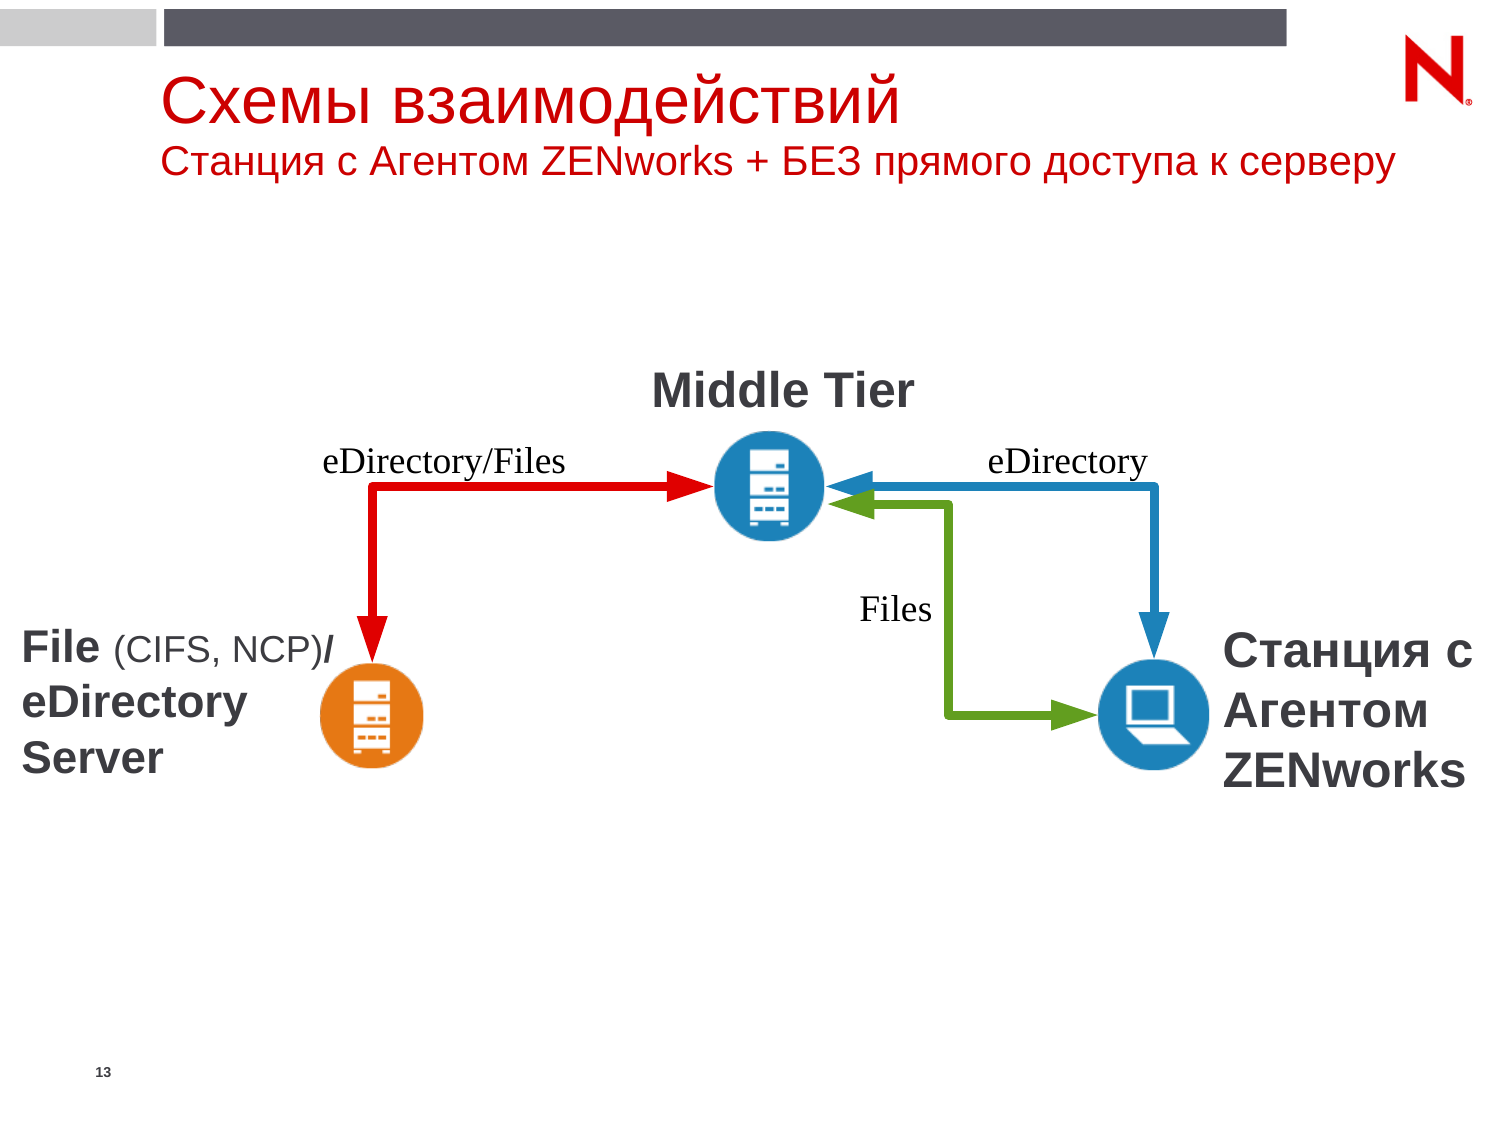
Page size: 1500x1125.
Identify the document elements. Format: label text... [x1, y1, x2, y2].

picture [335, 662, 425, 770]
picture [1403, 32, 1473, 107]
text_box File (CIFS, NCP)/ eDirectory Server [21, 616, 335, 779]
picture [1097, 658, 1211, 772]
text_box Middle Tier [651, 358, 960, 414]
text_box Станция с Агентом ZENworks [1222, 617, 1485, 794]
text_box eDirectory [987, 436, 1160, 479]
picture [713, 430, 826, 543]
text_box eDirectory/Files [322, 436, 584, 479]
text_box Files [859, 584, 939, 627]
text_box Схемы взаимодействий Станция с Агентом ZENworks + БЕЗ прямого доступа к серверу [145, 55, 1444, 193]
